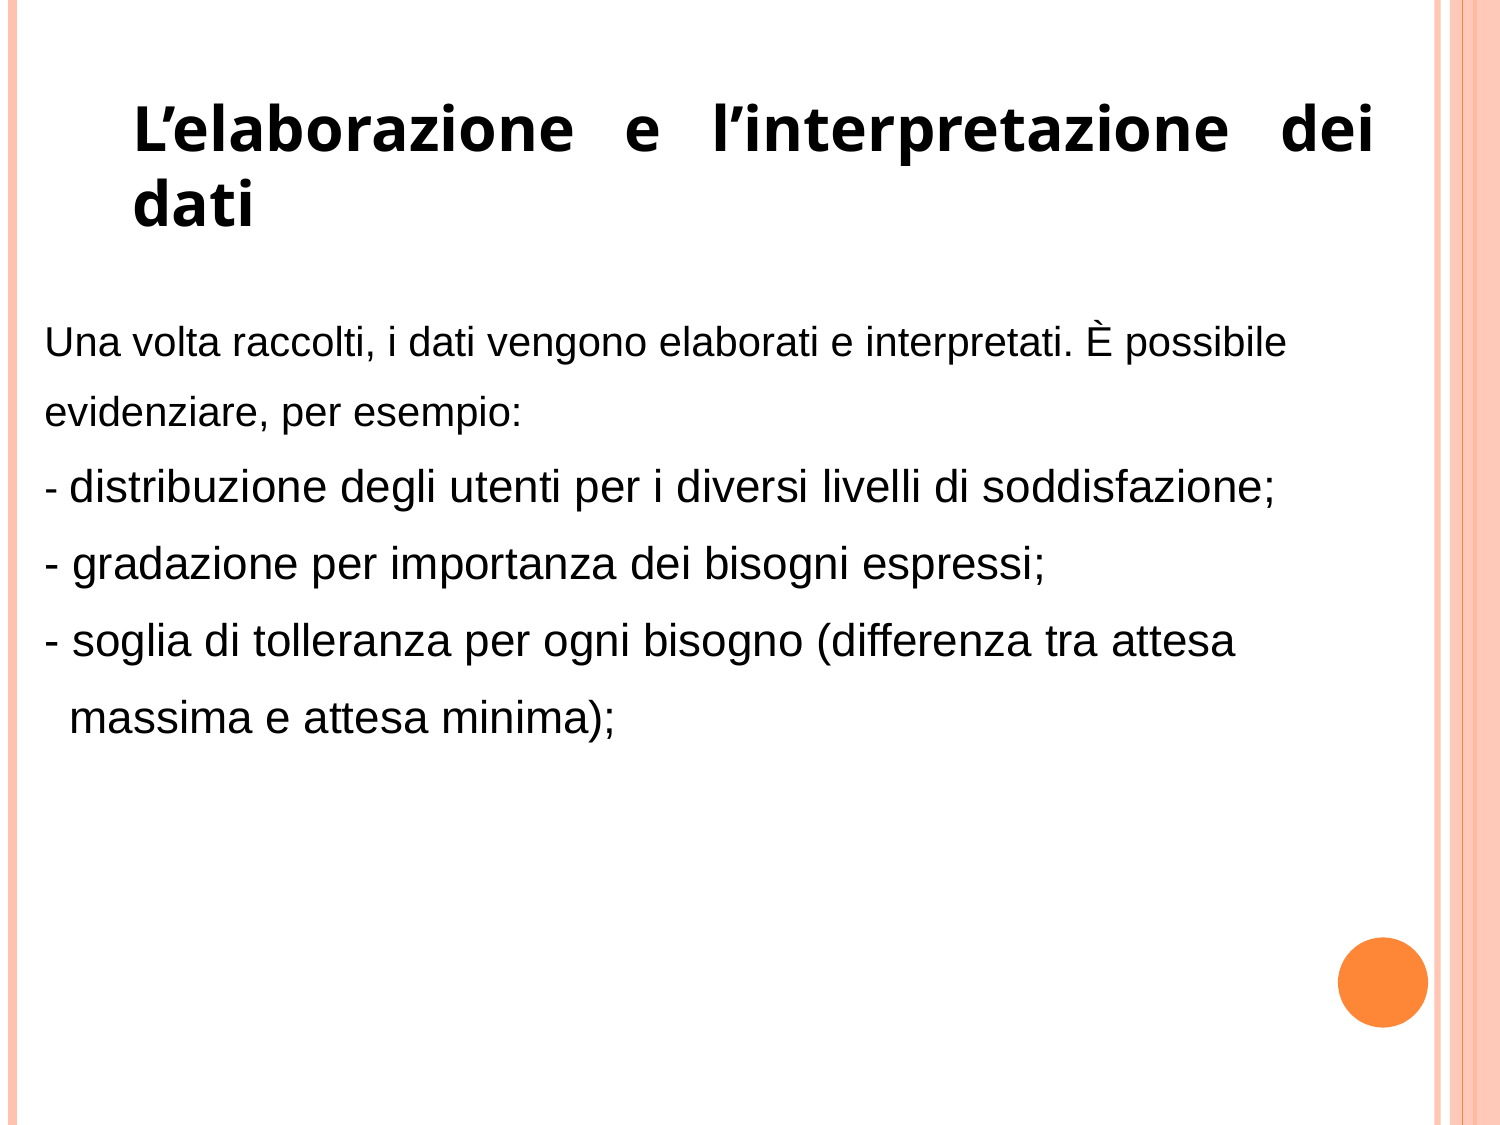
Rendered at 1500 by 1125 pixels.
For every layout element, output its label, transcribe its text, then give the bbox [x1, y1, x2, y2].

text_box L’elaborazione e l’interpretazione dei dati [117, 70, 1393, 258]
text_box Una volta raccolti, i dati vengono elaborati e interpretati. È possibile evidenziare, per esempio: - distribuzione degli utenti per i diversi livelli di soddisfazione; - gradazione per importanza dei bisogni espressi; - soglia di tolleranza per ogni bisogno (differenza tra attesa massima e attesa minima); [29, 373, 1360, 811]
